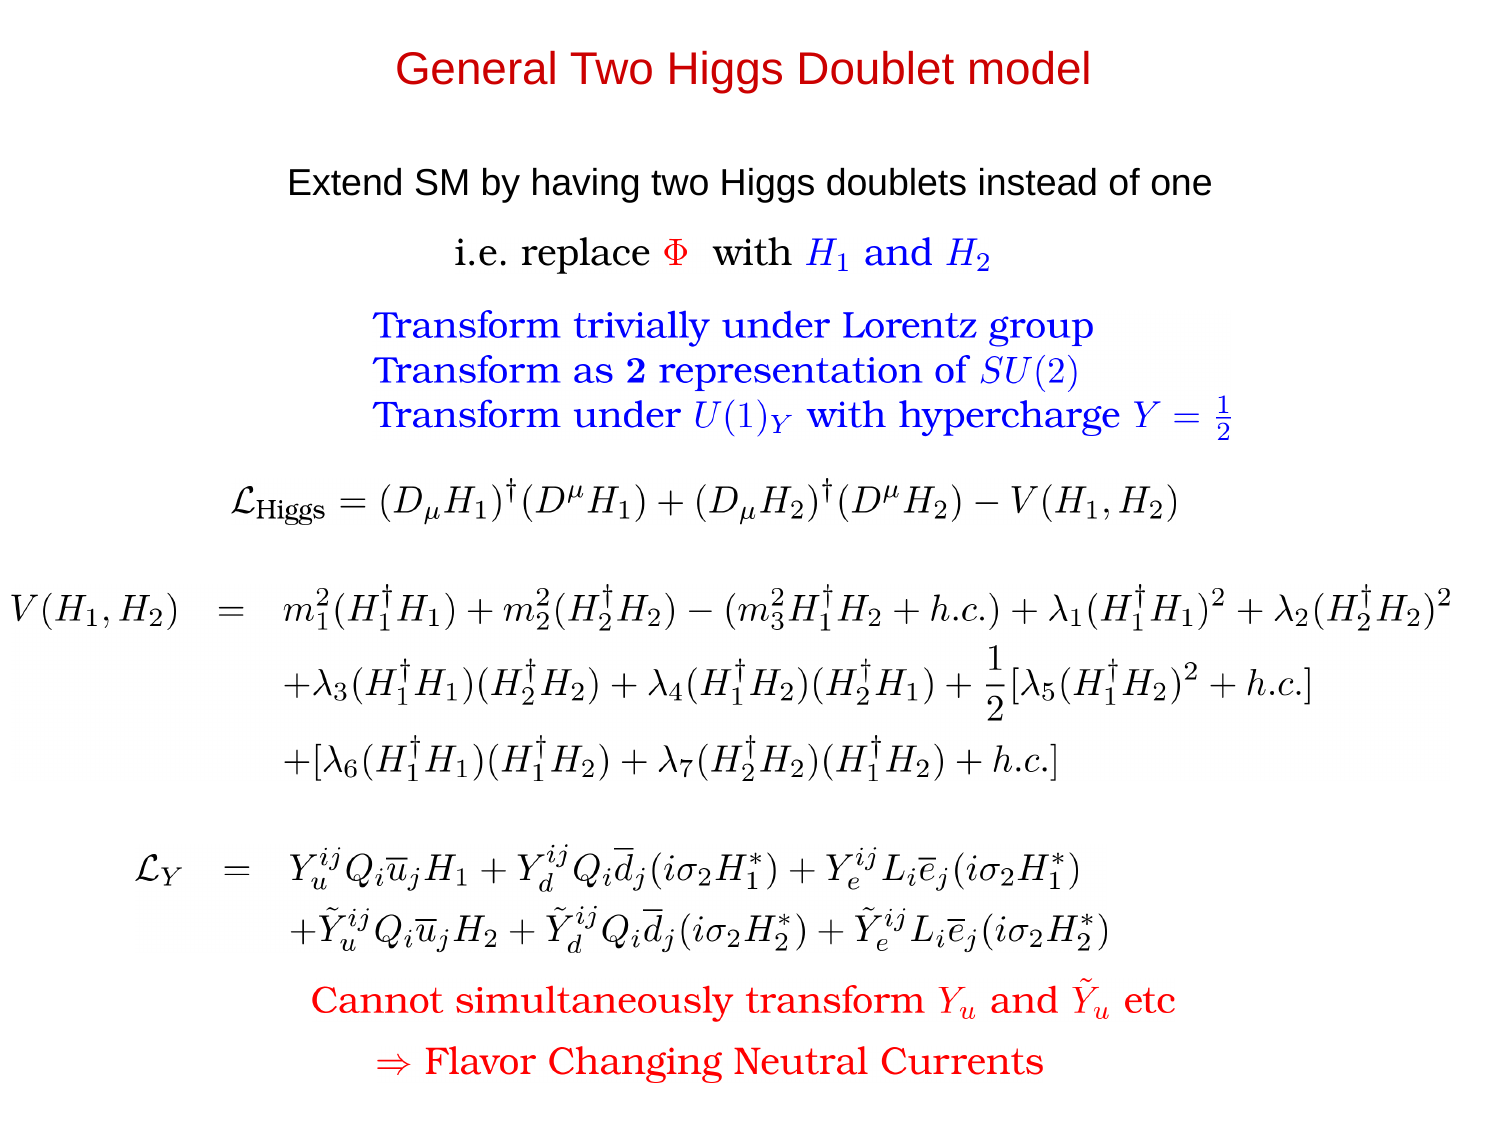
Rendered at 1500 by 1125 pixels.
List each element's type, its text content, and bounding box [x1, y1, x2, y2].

picture [312, 978, 1175, 1022]
picture [231, 478, 1176, 525]
picture [135, 844, 1107, 954]
picture [372, 310, 1231, 440]
picture [377, 1046, 1043, 1083]
text_box Extend SM by having two Higgs doublets instead of one [47, 153, 1453, 213]
picture [11, 584, 1450, 781]
picture [455, 237, 989, 274]
text_box General Two Higgs Doublet model [23, 35, 1477, 116]
